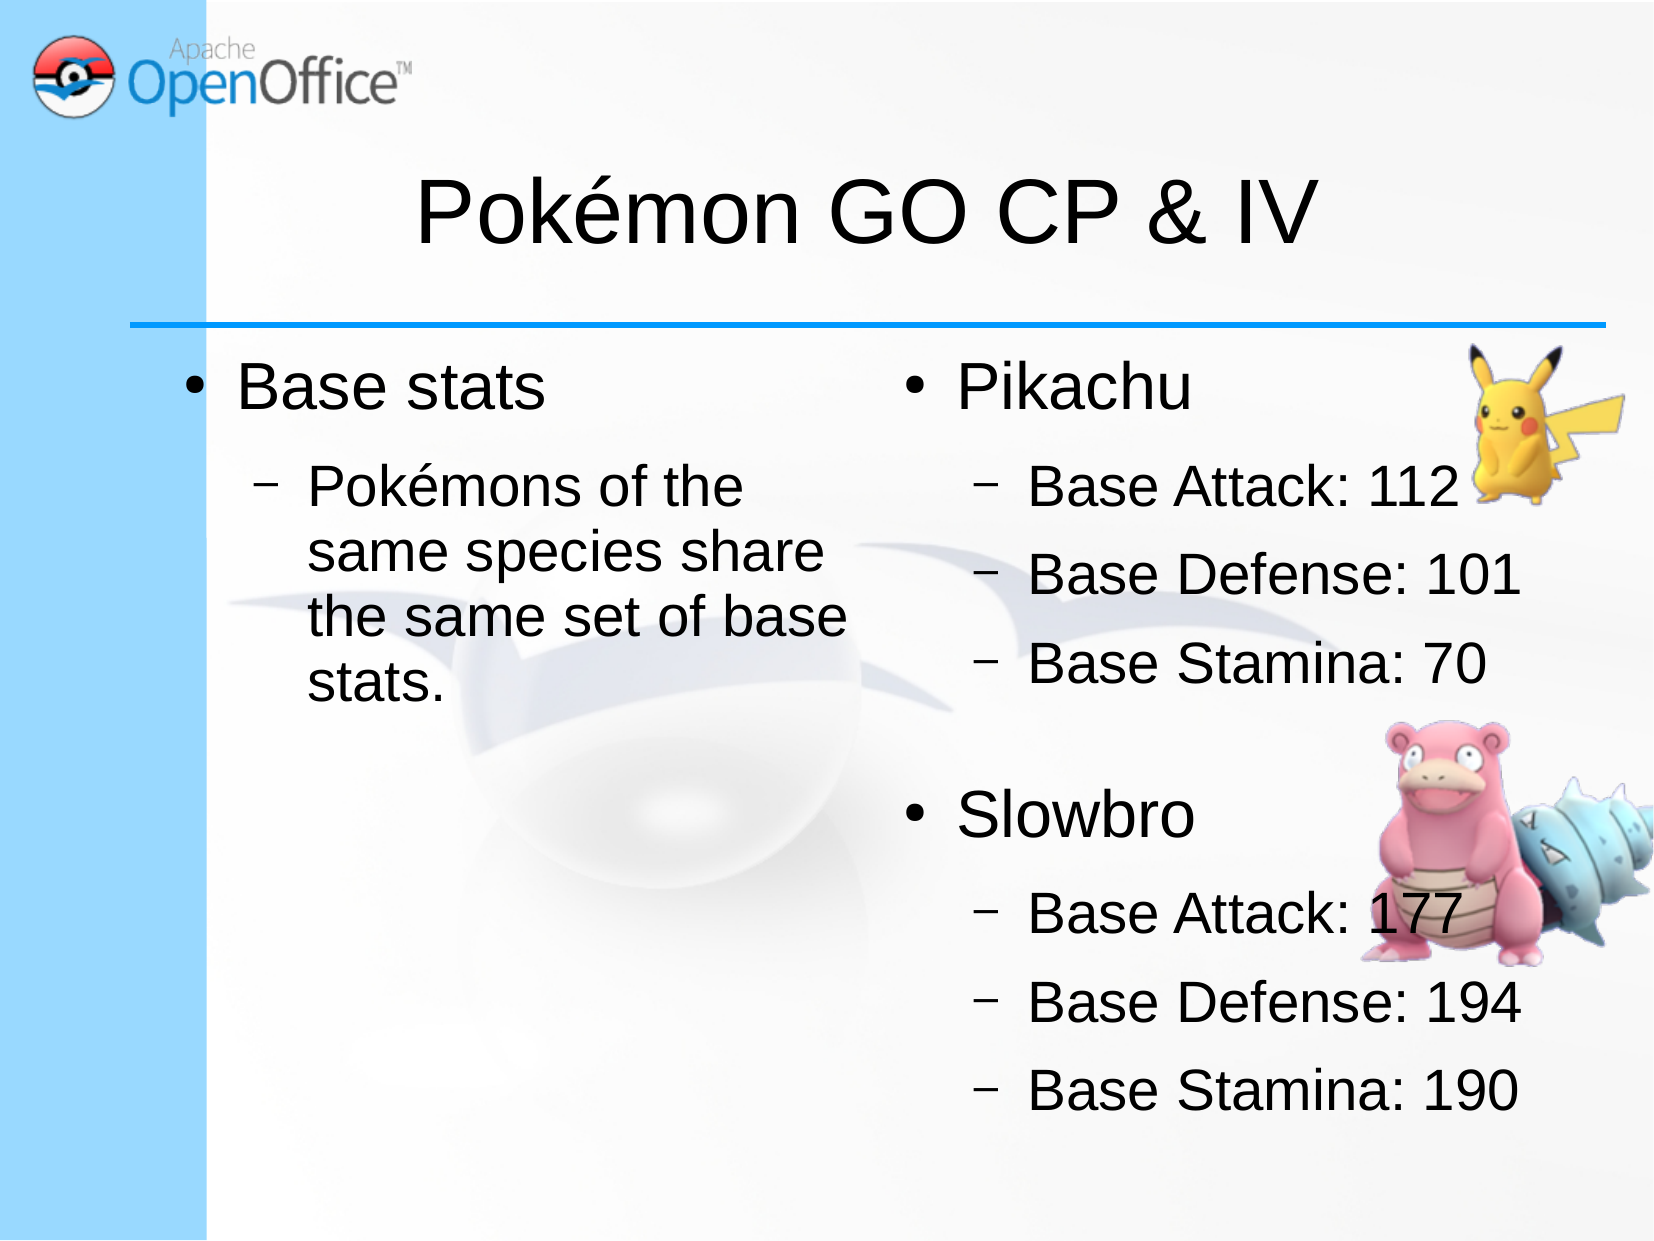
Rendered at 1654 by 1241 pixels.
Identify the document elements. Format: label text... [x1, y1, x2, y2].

picture [31, 2, 1654, 1241]
list Slowbro Base Attack: 177 Base Defense: 194 Base Stamina: 190 [885, 776, 1572, 1167]
title Pokémon GO CP & IV [165, 108, 1571, 316]
list Base stats Pokémons of the same species share the same set of base stats. [165, 349, 852, 1168]
list Pikachu Base Attack: 112 Base Defense: 101 Base Stamina: 70 [885, 349, 1572, 740]
